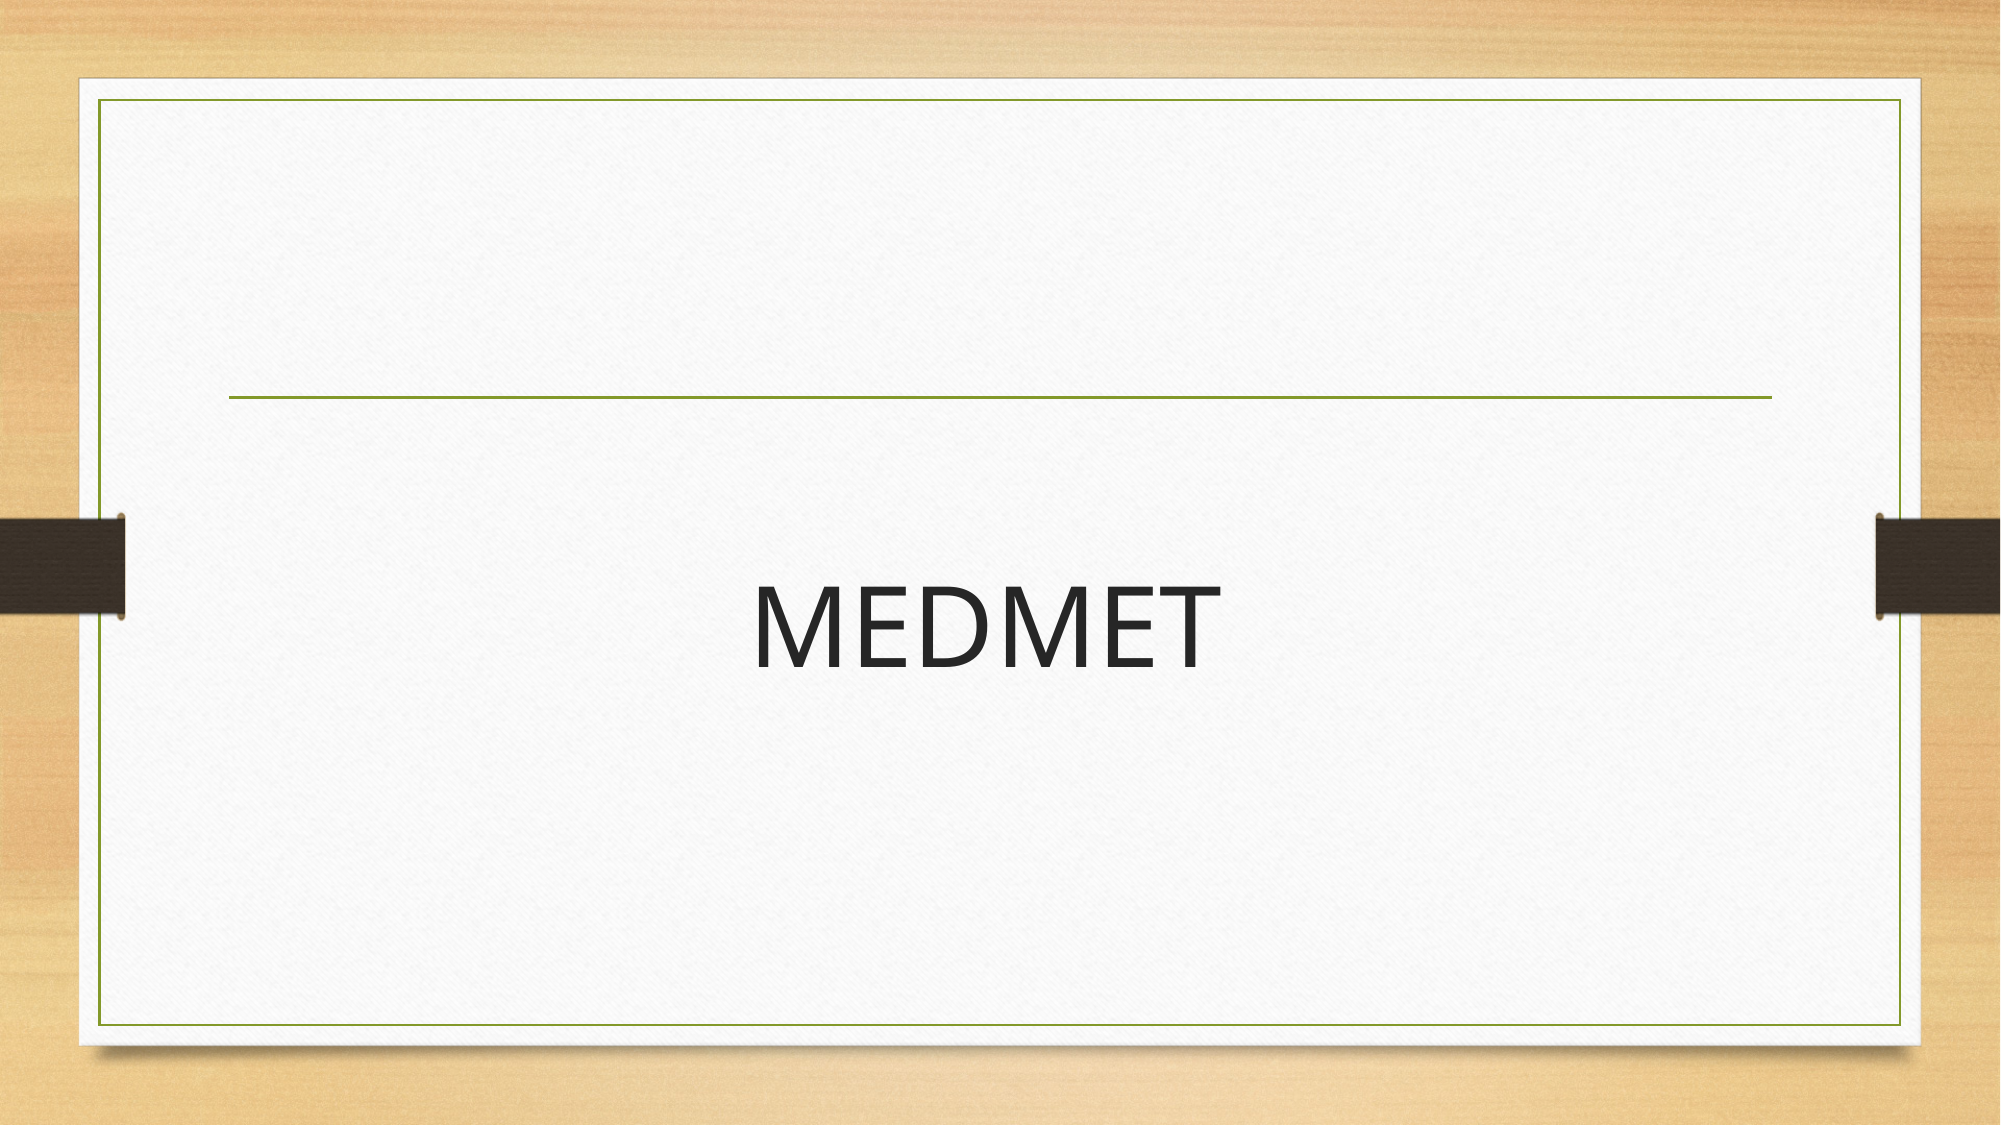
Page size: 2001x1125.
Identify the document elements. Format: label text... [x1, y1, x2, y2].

title MEDMET [212, 515, 1788, 730]
